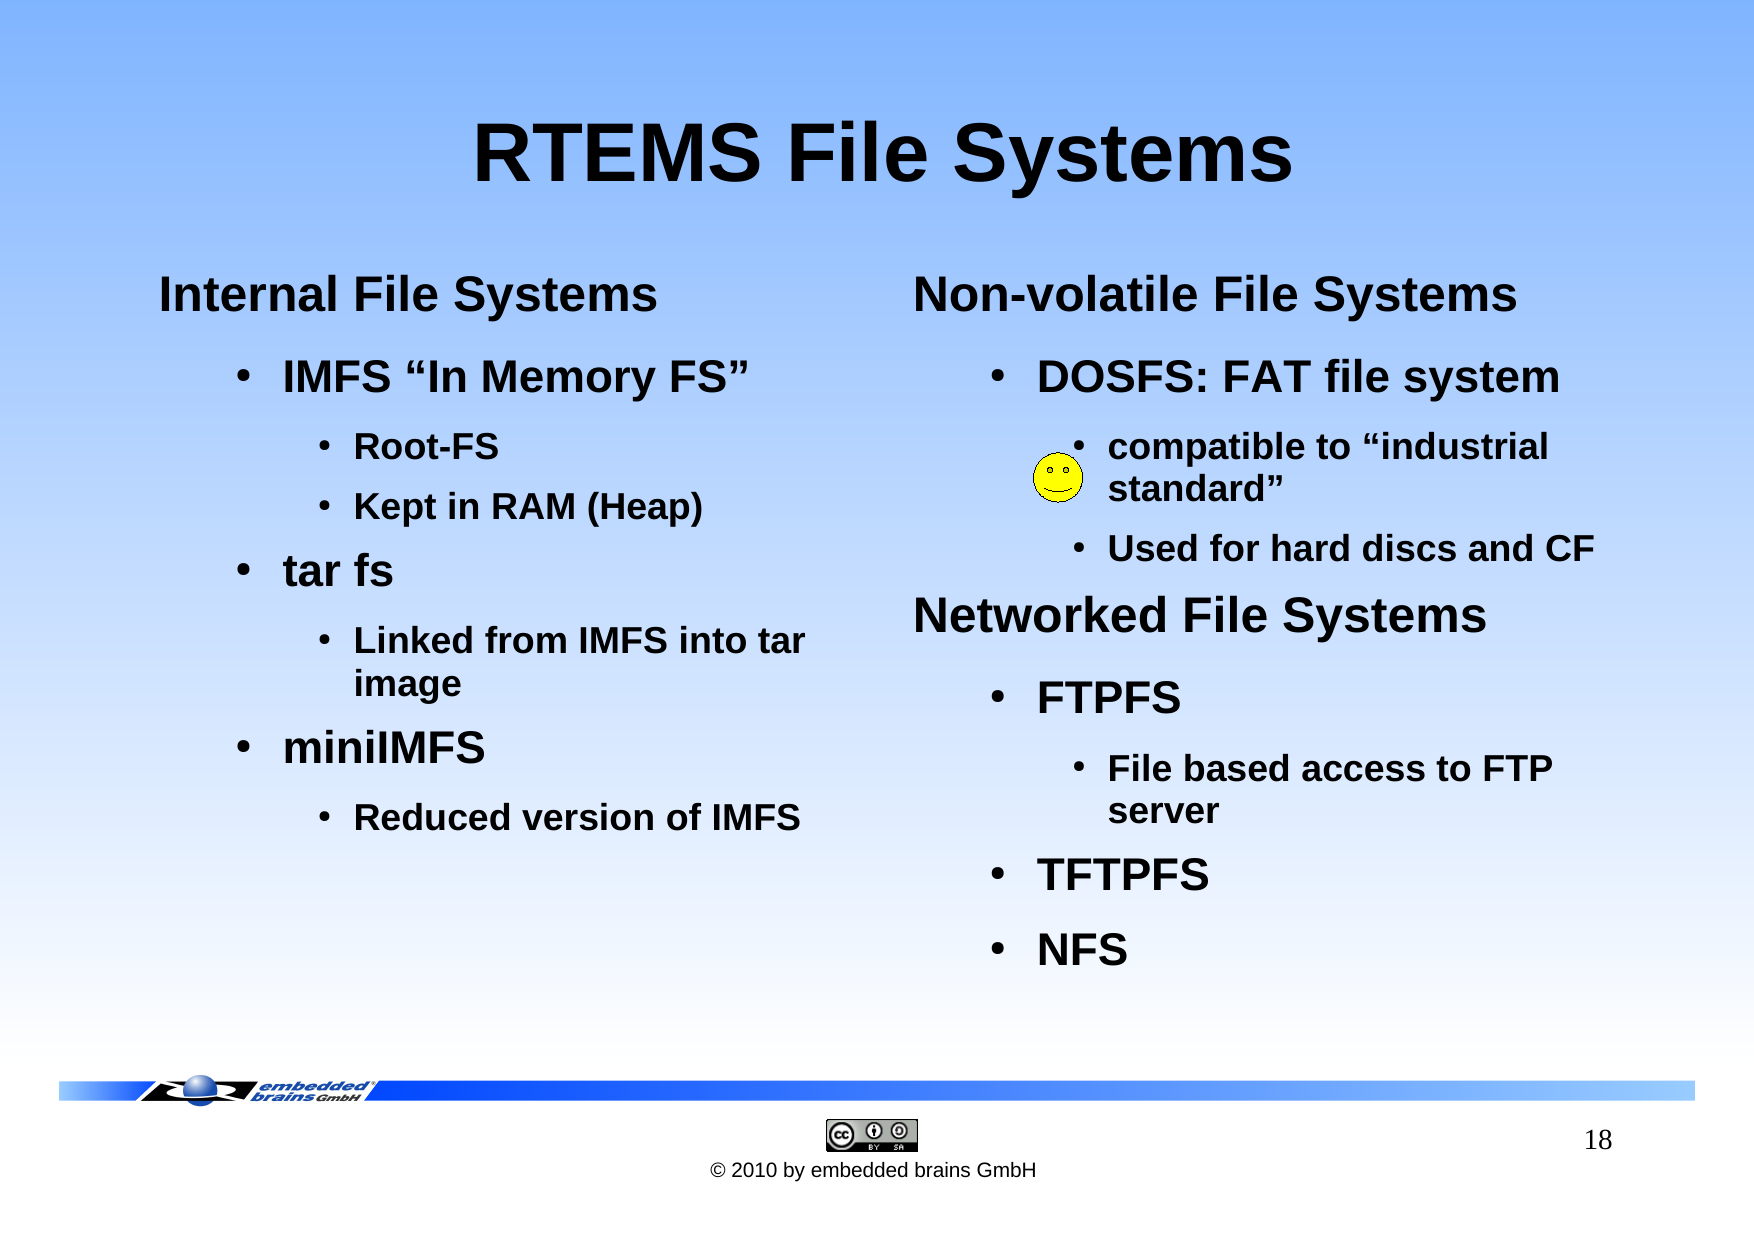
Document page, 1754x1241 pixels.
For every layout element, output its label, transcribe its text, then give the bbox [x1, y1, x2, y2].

title RTEMS File Systems [147, 59, 1620, 247]
picture [135, 1070, 381, 1111]
list Non-volatile File Systems DOSFS: FAT file system compatible to “industrial standard” Used for hard discs and CF Networked File Systems FTPFS File based access to FTP server TFTPFS NFS [895, 265, 1614, 1033]
text_box [1033, 452, 1083, 503]
picture [826, 1119, 918, 1152]
list Internal File Systems IMFS “In Memory FS” Root-FS Kept in RAM (Heap) tar fs Linked from IMFS into tar image miniIMFS Reduced version of IMFS [140, 265, 860, 1033]
